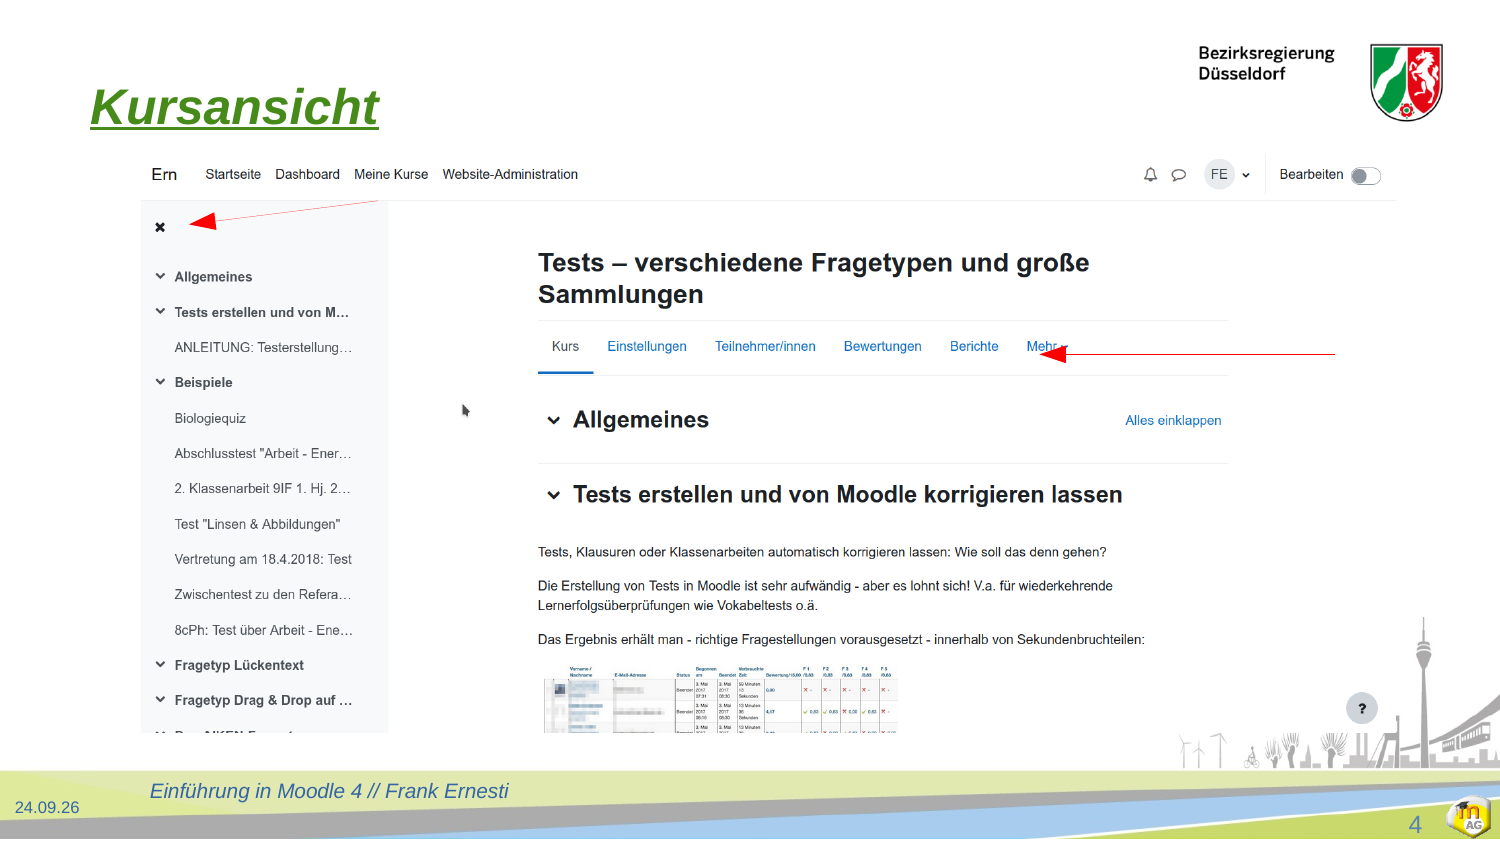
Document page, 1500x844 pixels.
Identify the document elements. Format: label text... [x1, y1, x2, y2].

picture [1198, 43, 1443, 122]
title Kursansicht [75, 33, 1176, 175]
picture [0, 152, 1500, 839]
